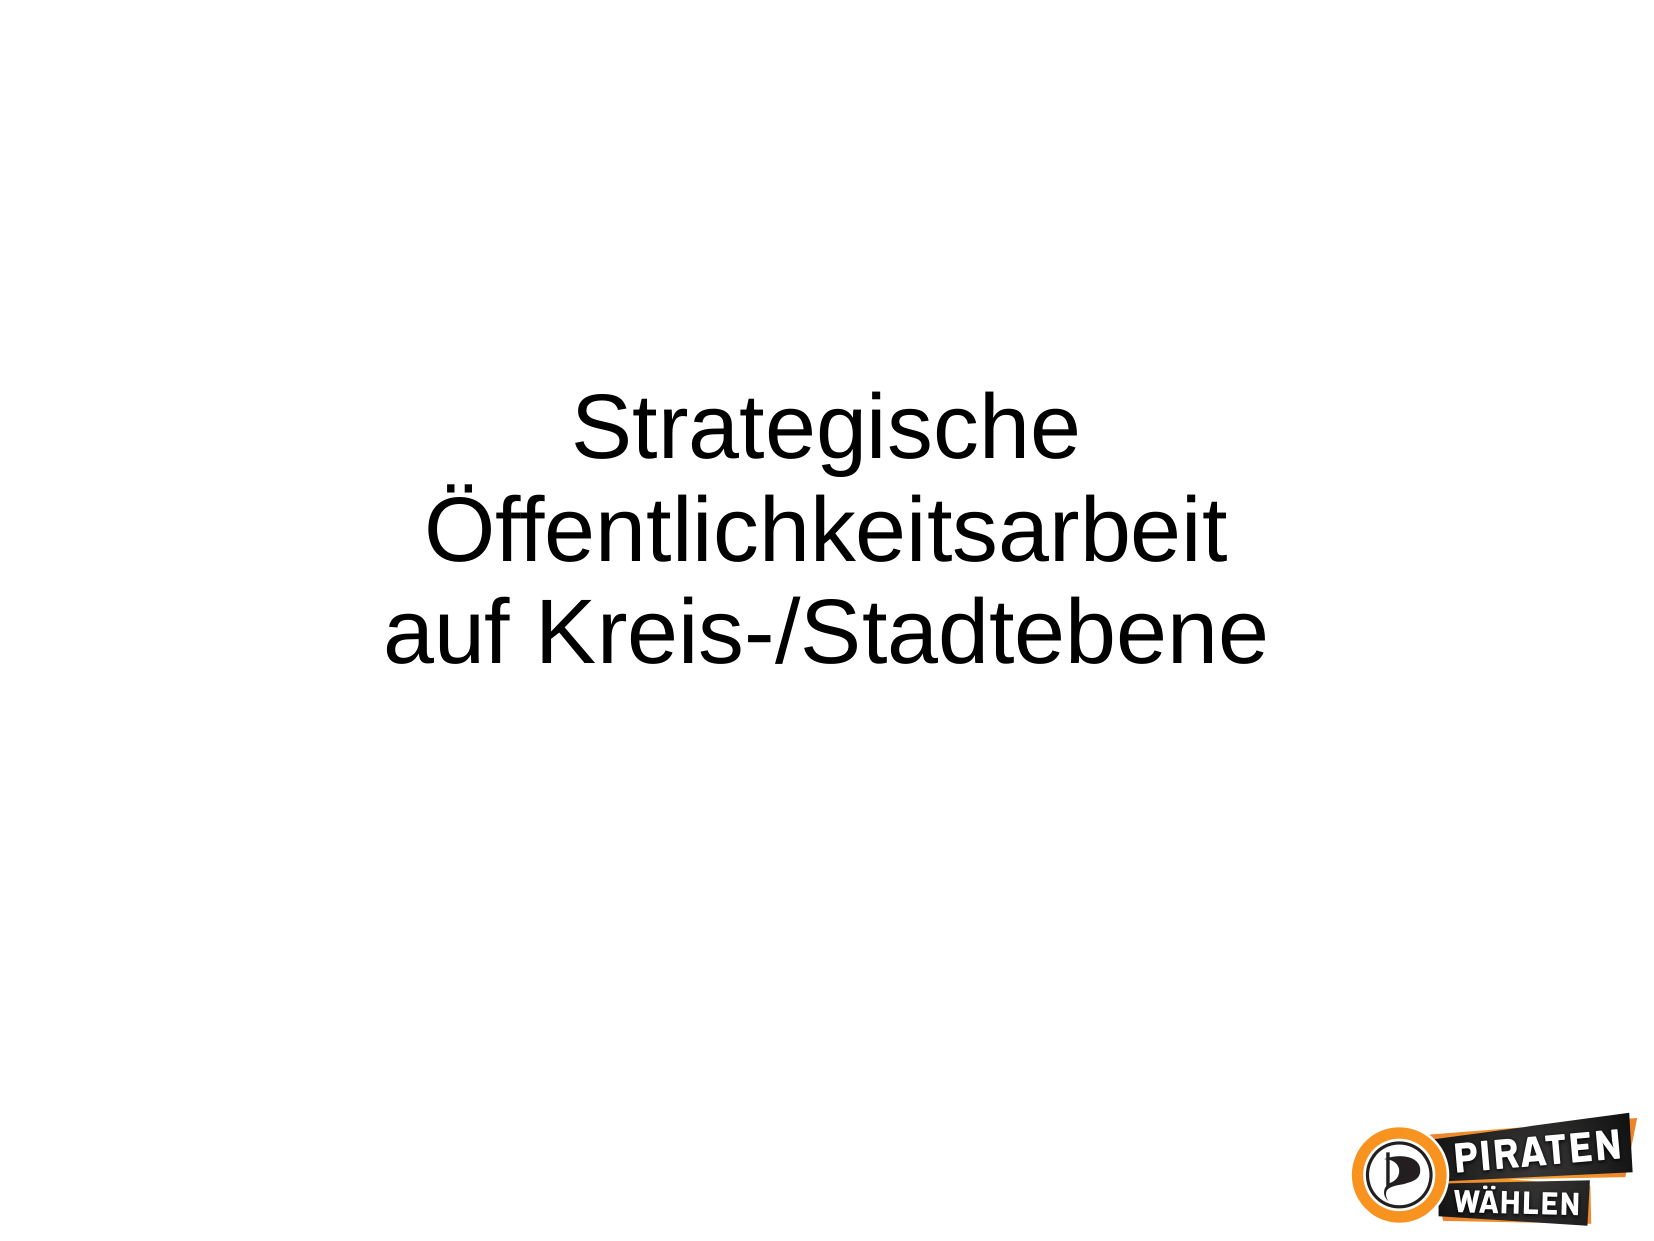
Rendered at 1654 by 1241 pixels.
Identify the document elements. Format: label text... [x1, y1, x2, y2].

picture [1337, 1098, 1654, 1241]
subtitle Strategische Öffentlichkeitsarbeit auf Kreis-/Stadtebene [82, 49, 1571, 1010]
